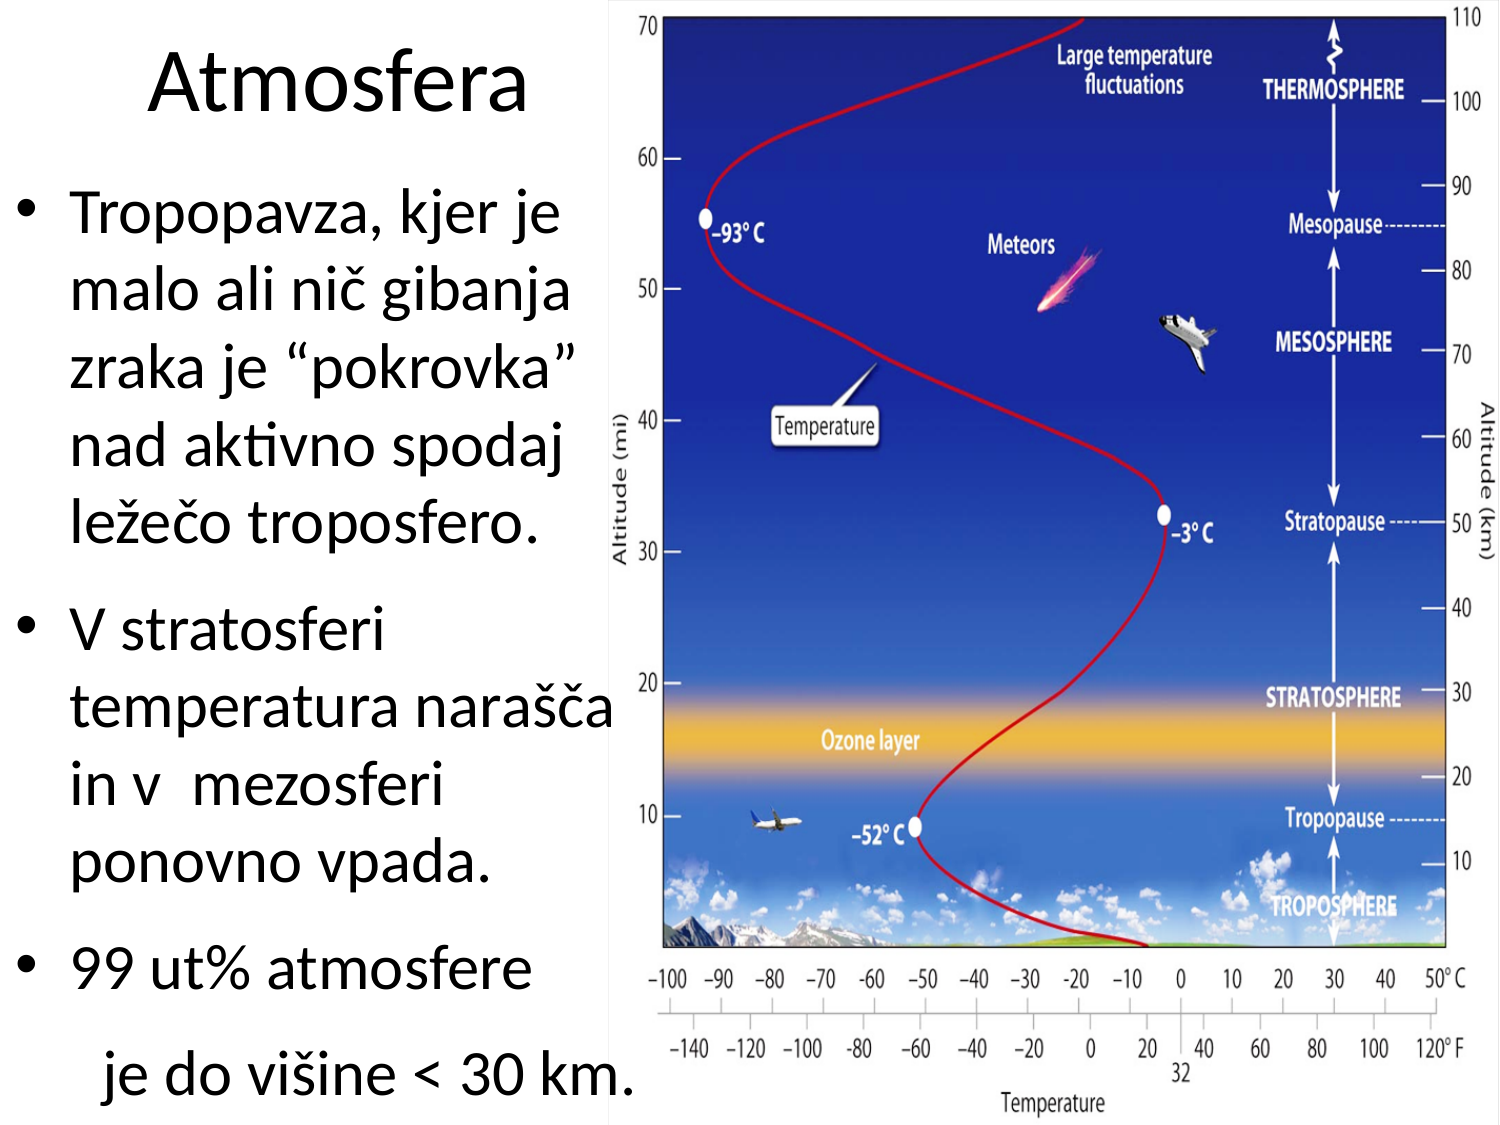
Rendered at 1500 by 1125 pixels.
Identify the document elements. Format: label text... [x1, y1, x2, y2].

picture [607, 0, 1500, 1125]
list Tropopavza, kjer je malo ali nič gibanja zraka je “pokrovka” nad aktivno spodaj ležečo troposfero. V stratosferi temperatura narašča in v mezosferi ponovno vpada. 99 ut% atmosfere je do višine < 30 km. [0, 160, 691, 1125]
title Atmosfera [0, 0, 680, 149]
